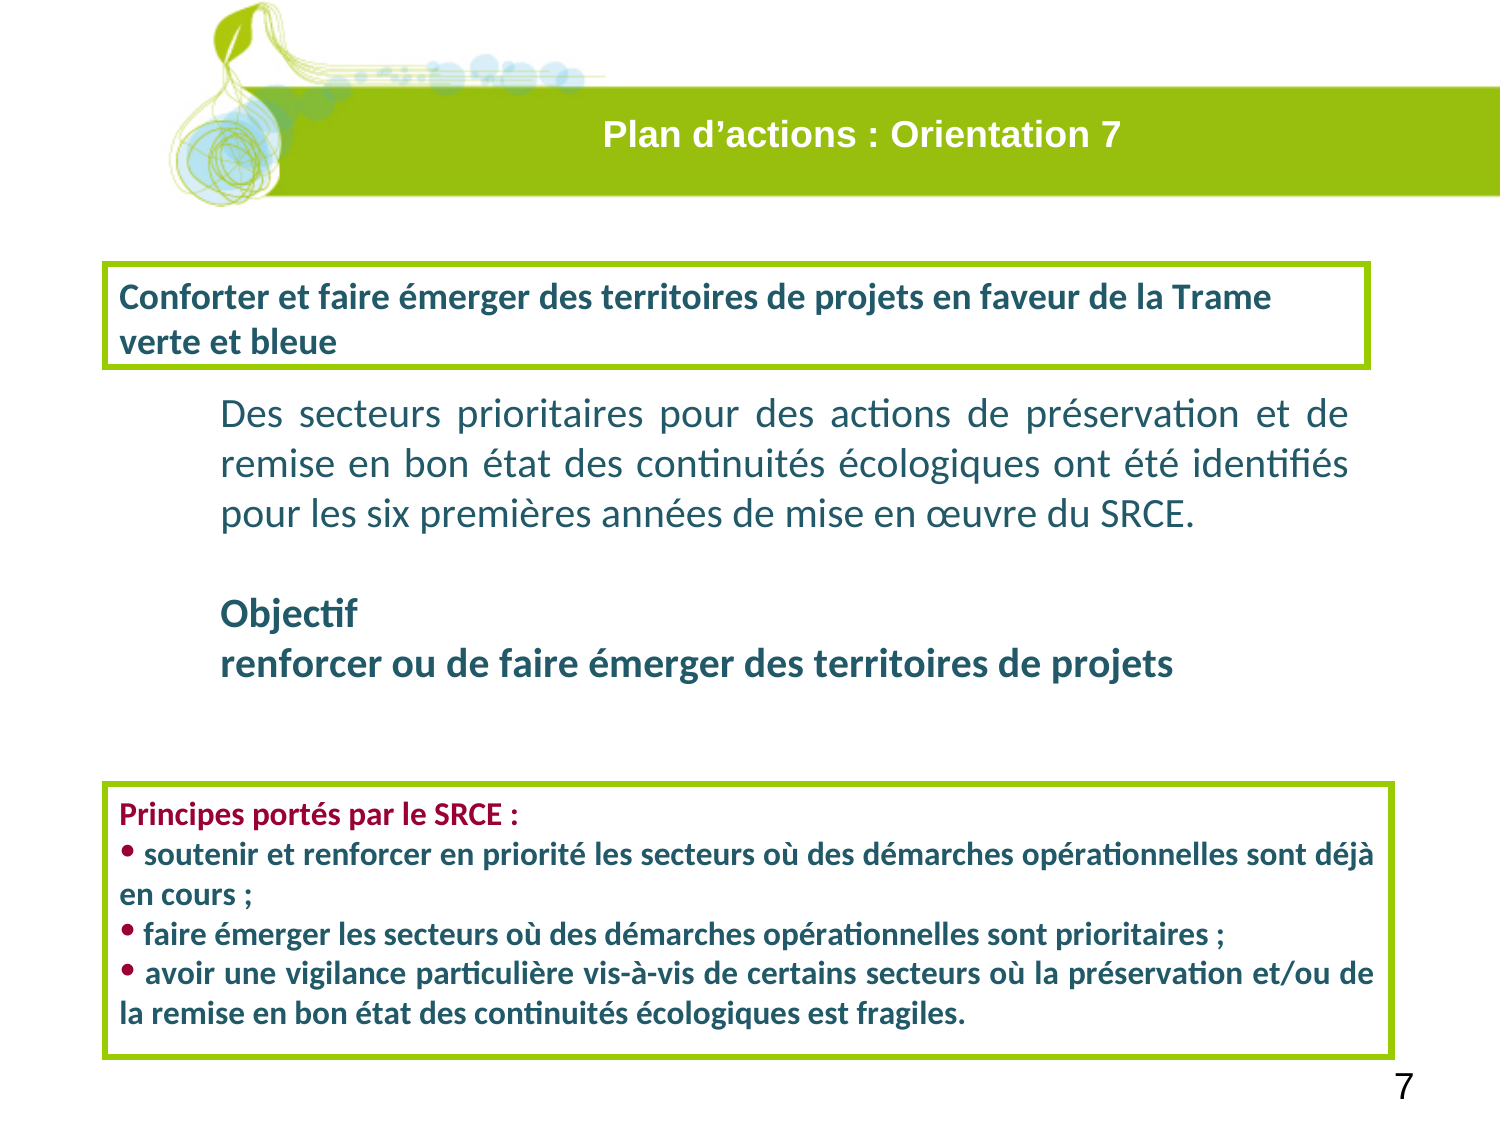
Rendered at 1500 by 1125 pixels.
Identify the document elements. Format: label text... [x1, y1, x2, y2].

text_box Principes portés par le SRCE : soutenir et renforcer en priorité les secteurs où des démarches opérationnelles sont déjà en cours ; faire émerger les secteurs où des démarches opérationnelles sont prioritaires ; avoir une vigilance particulière vis-à-vis de certains secteurs où la préservation et/ou de la remise en bon état des continuités écologiques est fragiles. [104, 784, 1392, 1058]
text_box <numéro> [1379, 1054, 1459, 1115]
text_box Plan d’actions : Orientation 7 [323, 102, 1402, 190]
text_box Conforter et faire émerger des territoires de projets en faveur de la Trame verte et bleue [104, 264, 1368, 367]
picture [0, 0, 1500, 207]
text_box Des secteurs prioritaires pour des actions de préservation et de remise en bon état des continuités écologiques ont été identifiés pour les six premières années de mise en œuvre du SRCE. Objectif renforcer ou de faire émerger des territoires de projets [205, 378, 1365, 784]
